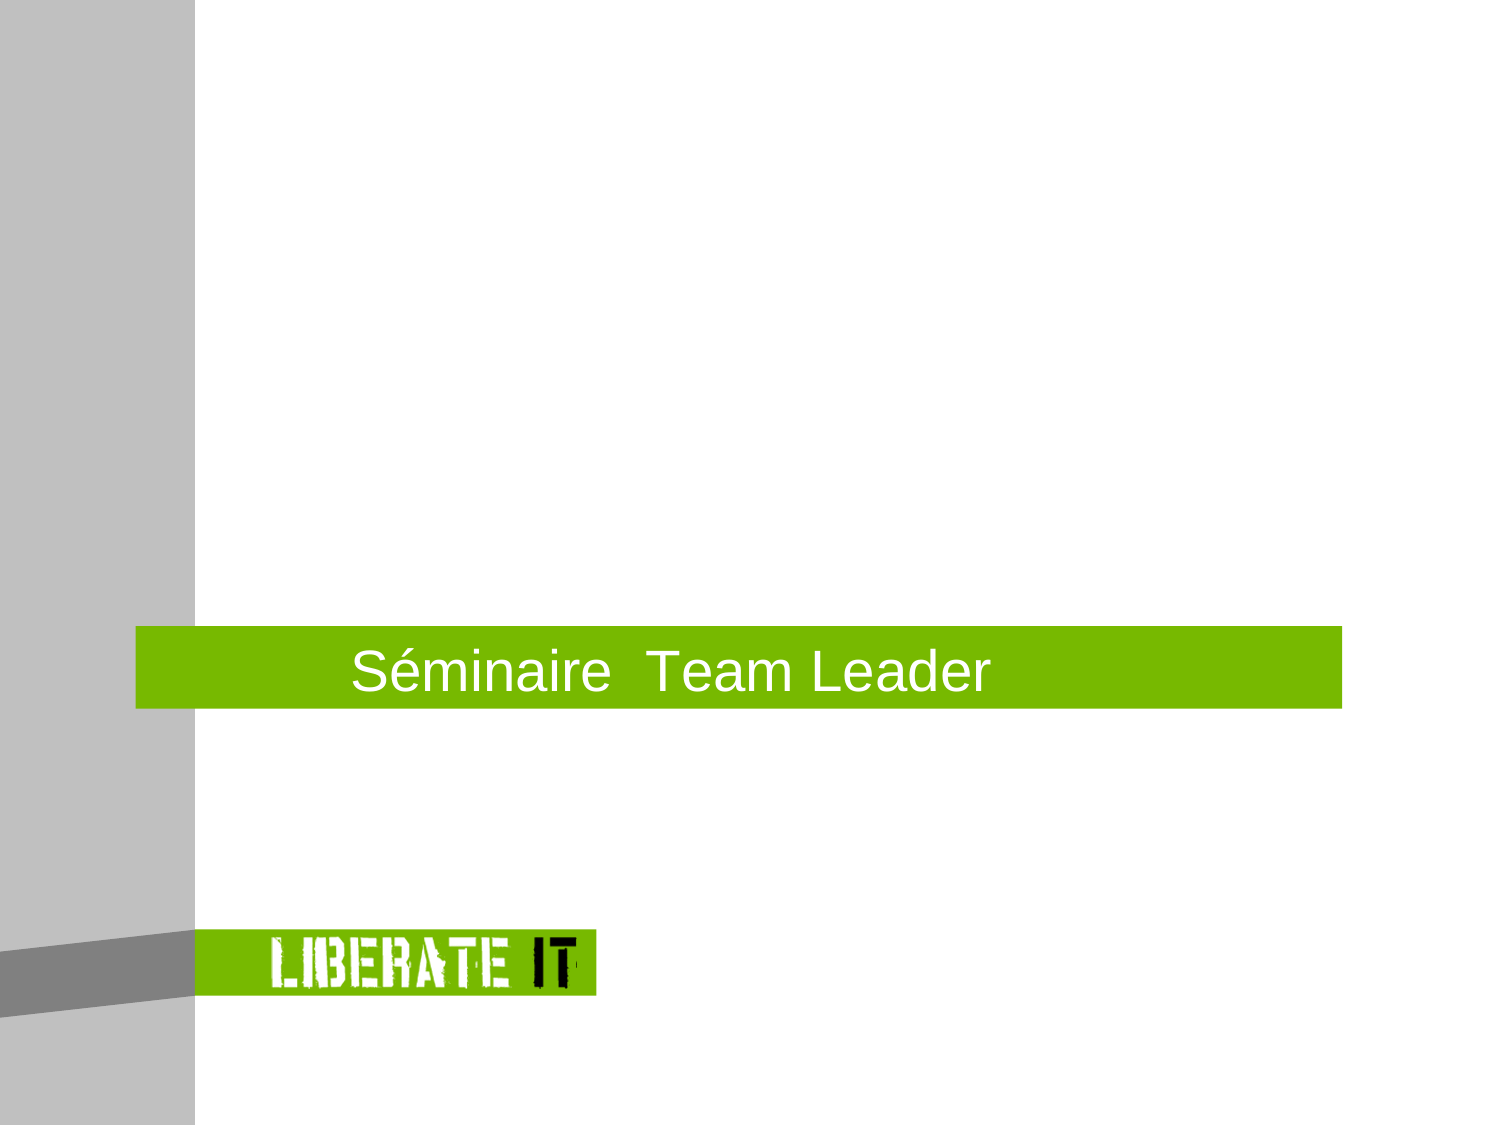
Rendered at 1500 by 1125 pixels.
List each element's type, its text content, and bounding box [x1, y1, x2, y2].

picture [271, 936, 577, 989]
text_box Séminaire Team Leader [177, 625, 1152, 706]
